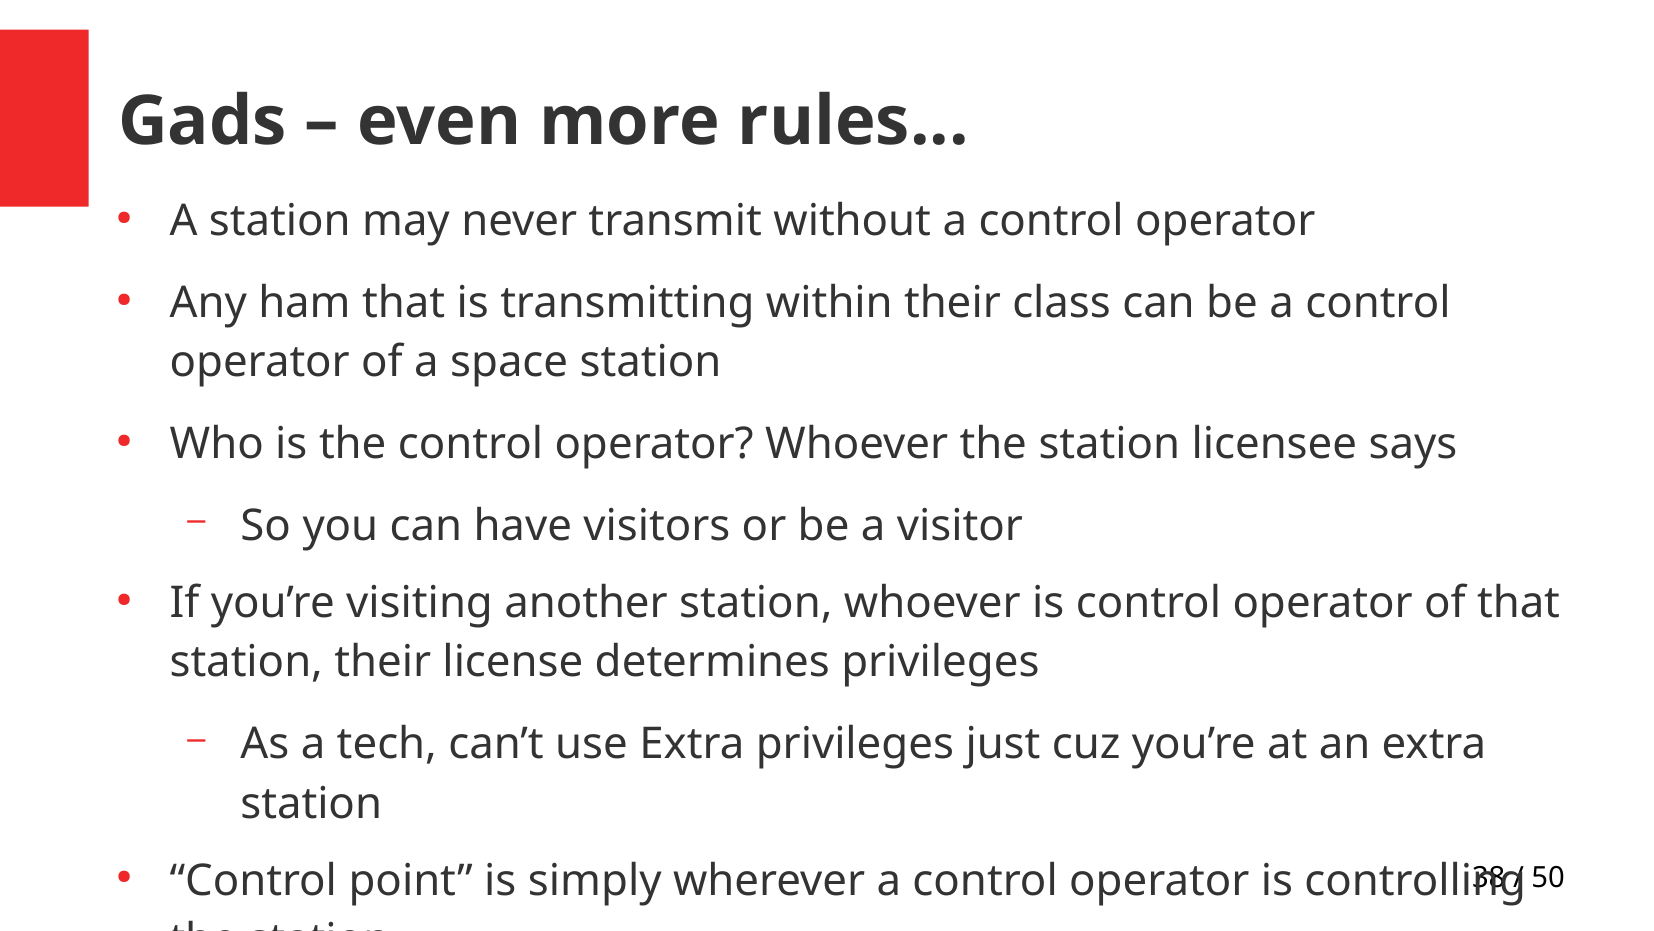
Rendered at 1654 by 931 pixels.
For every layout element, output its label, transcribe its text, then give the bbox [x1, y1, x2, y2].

title Gads – even more rules... [118, 29, 1595, 207]
list A station may never transmit without a control operator Any ham that is transmitting within their class can be a control operator of a space station Who is the control operator? Whoever the station licensee says So you can have visitors or be a visitor If you’re visiting another station, whoever is control operator of that station, their license determines privileges As a tech, can’t use Extra privileges just cuz you’re at an extra station “Control point” is simply wherever a control operator is controlling the station [98, 188, 1576, 751]
